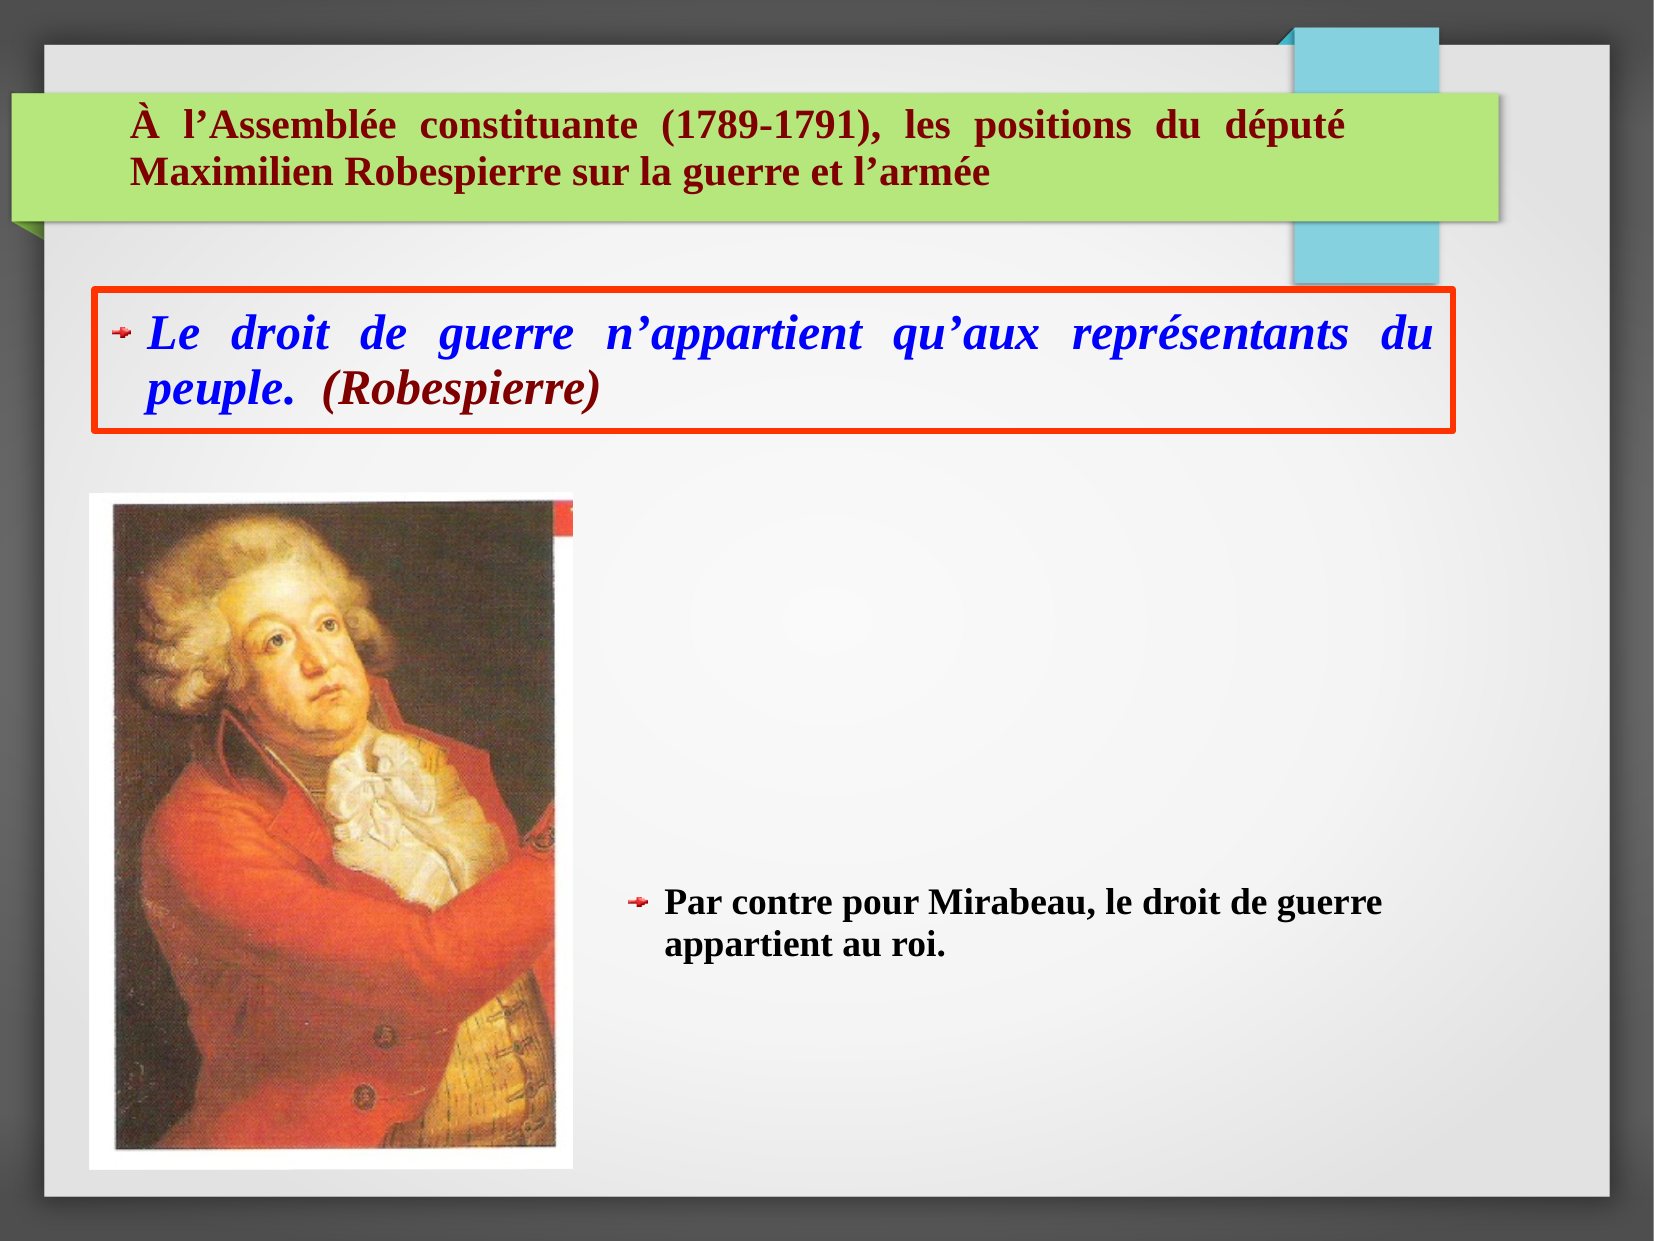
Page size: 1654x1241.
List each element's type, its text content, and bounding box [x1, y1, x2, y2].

text_box Le droit de guerre n’appartient qu’aux représentants du peuple. (Robespierre) [94, 289, 1453, 432]
picture [0, 0, 1654, 1241]
title À l’Assemblée constituante (1789-1791), les positions du député Maximilien Robespierre sur la guerre et l’armée [129, 82, 1347, 213]
text_box Par contre pour Mirabeau, le droit de guerre appartient au roi. [614, 874, 1560, 993]
